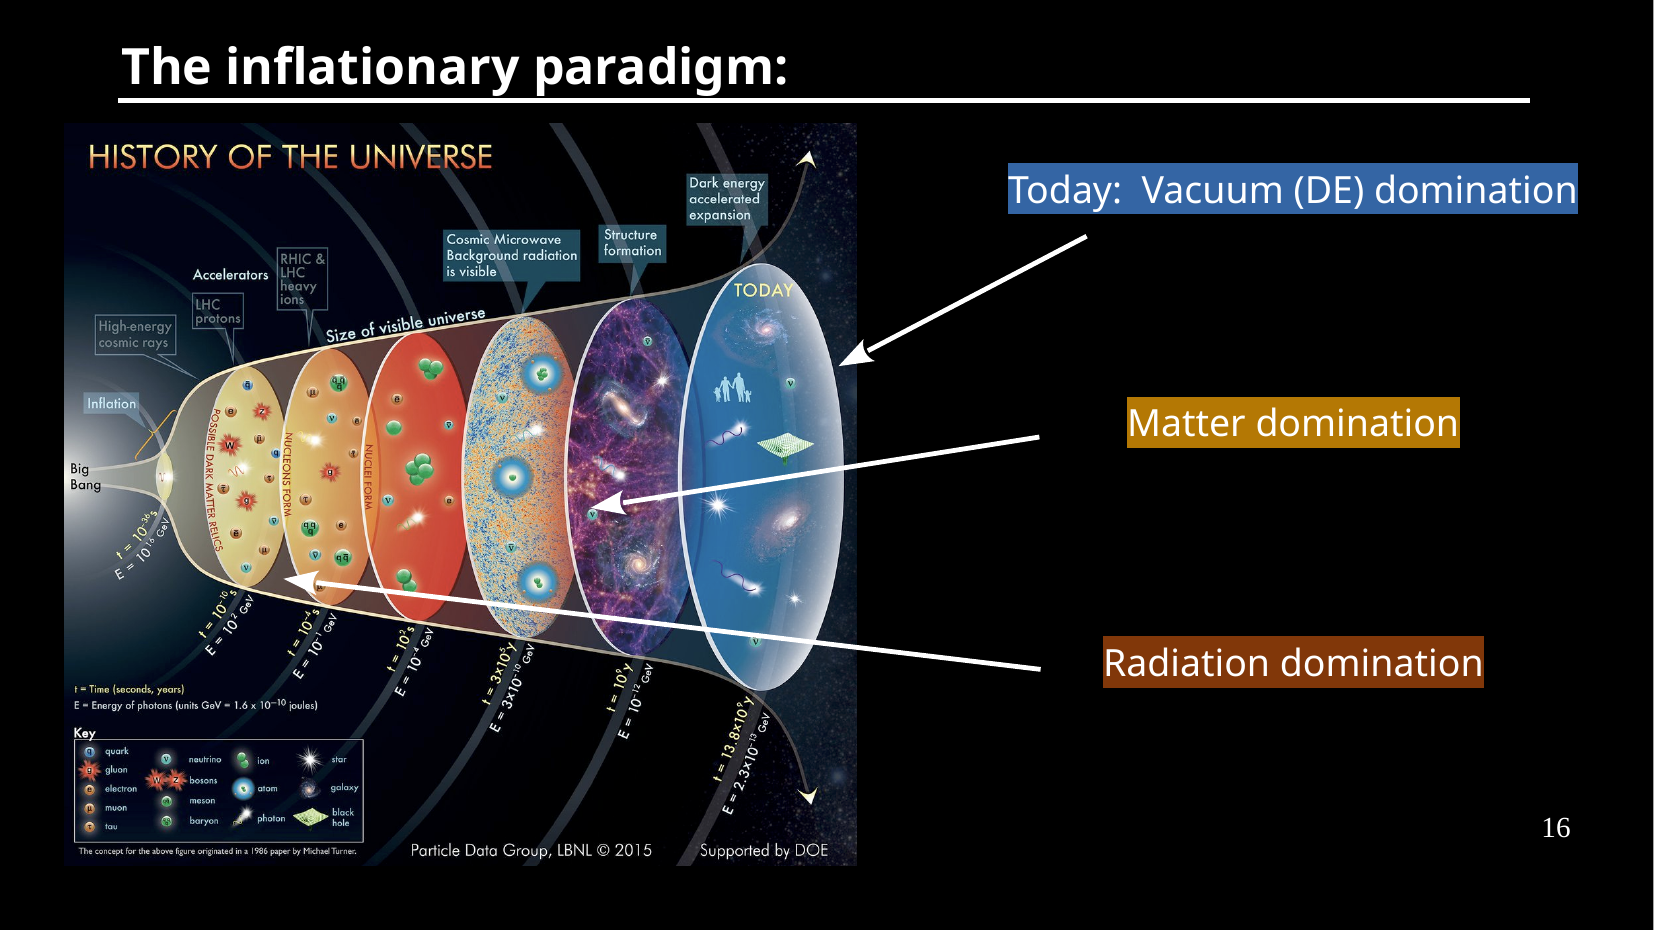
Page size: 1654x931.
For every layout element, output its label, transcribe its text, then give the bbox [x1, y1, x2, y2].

text_box [869, 189, 1043, 346]
text_box Today: Vacuum (DE) domination [968, 155, 1619, 255]
text_box Radiation domination [968, 629, 1619, 698]
text_box The inflationary paradigm: [0, 23, 1654, 107]
text_box Matter domination [968, 389, 1619, 459]
picture [64, 123, 857, 866]
text_box [869, 189, 1642, 846]
